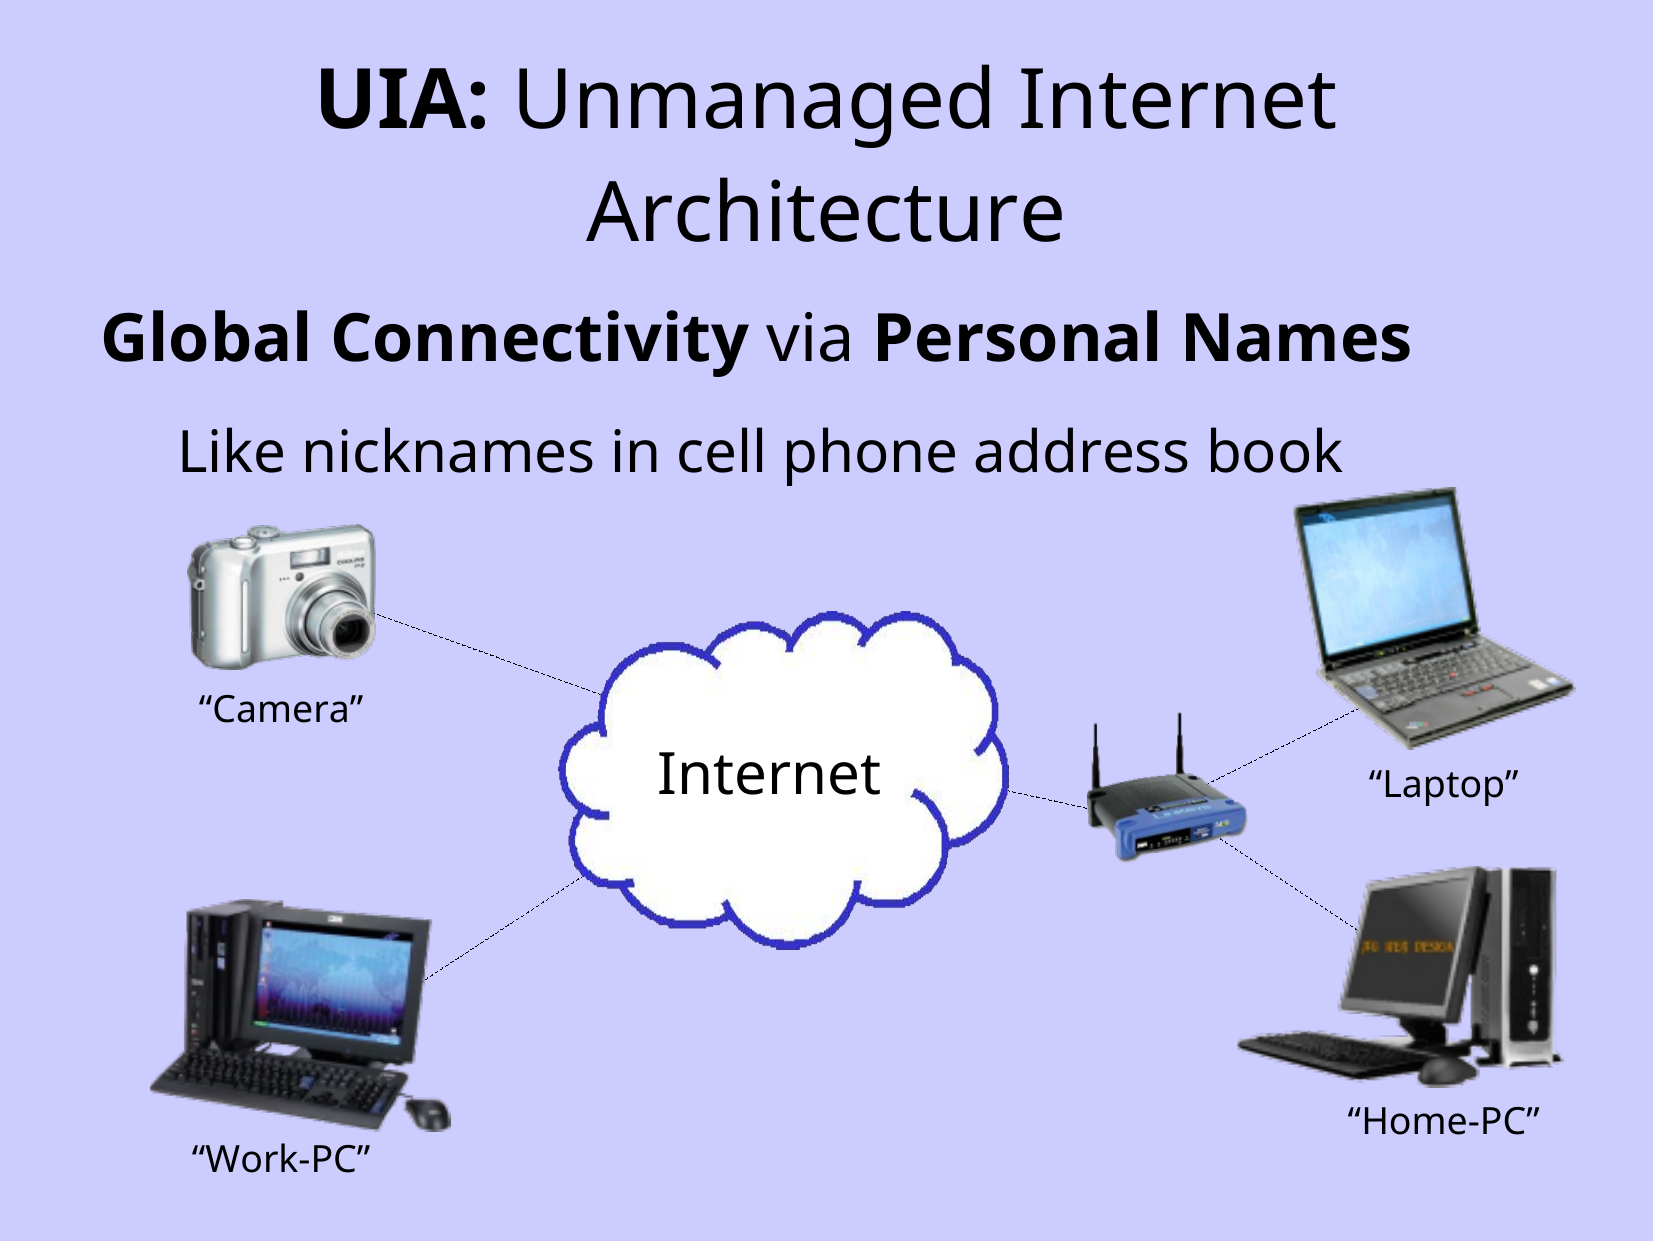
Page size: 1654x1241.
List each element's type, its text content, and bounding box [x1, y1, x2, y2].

text_box “Camera” [150, 675, 413, 734]
picture [1237, 866, 1564, 1088]
picture [558, 611, 1009, 950]
picture [1087, 712, 1248, 863]
title UIA: Unmanaged Internet Architecture [82, 49, 1571, 257]
list Global Connectivity via Personal Names Like nicknames in cell phone address book [82, 290, 1571, 1070]
picture [187, 524, 376, 671]
text_box “Home-PC” [1312, 1087, 1576, 1146]
text_box “Laptop” [1312, 750, 1576, 809]
picture [1293, 487, 1576, 751]
text_box “Work-PC” [150, 1125, 413, 1184]
picture [150, 899, 451, 1133]
text_box Internet [568, 724, 971, 807]
